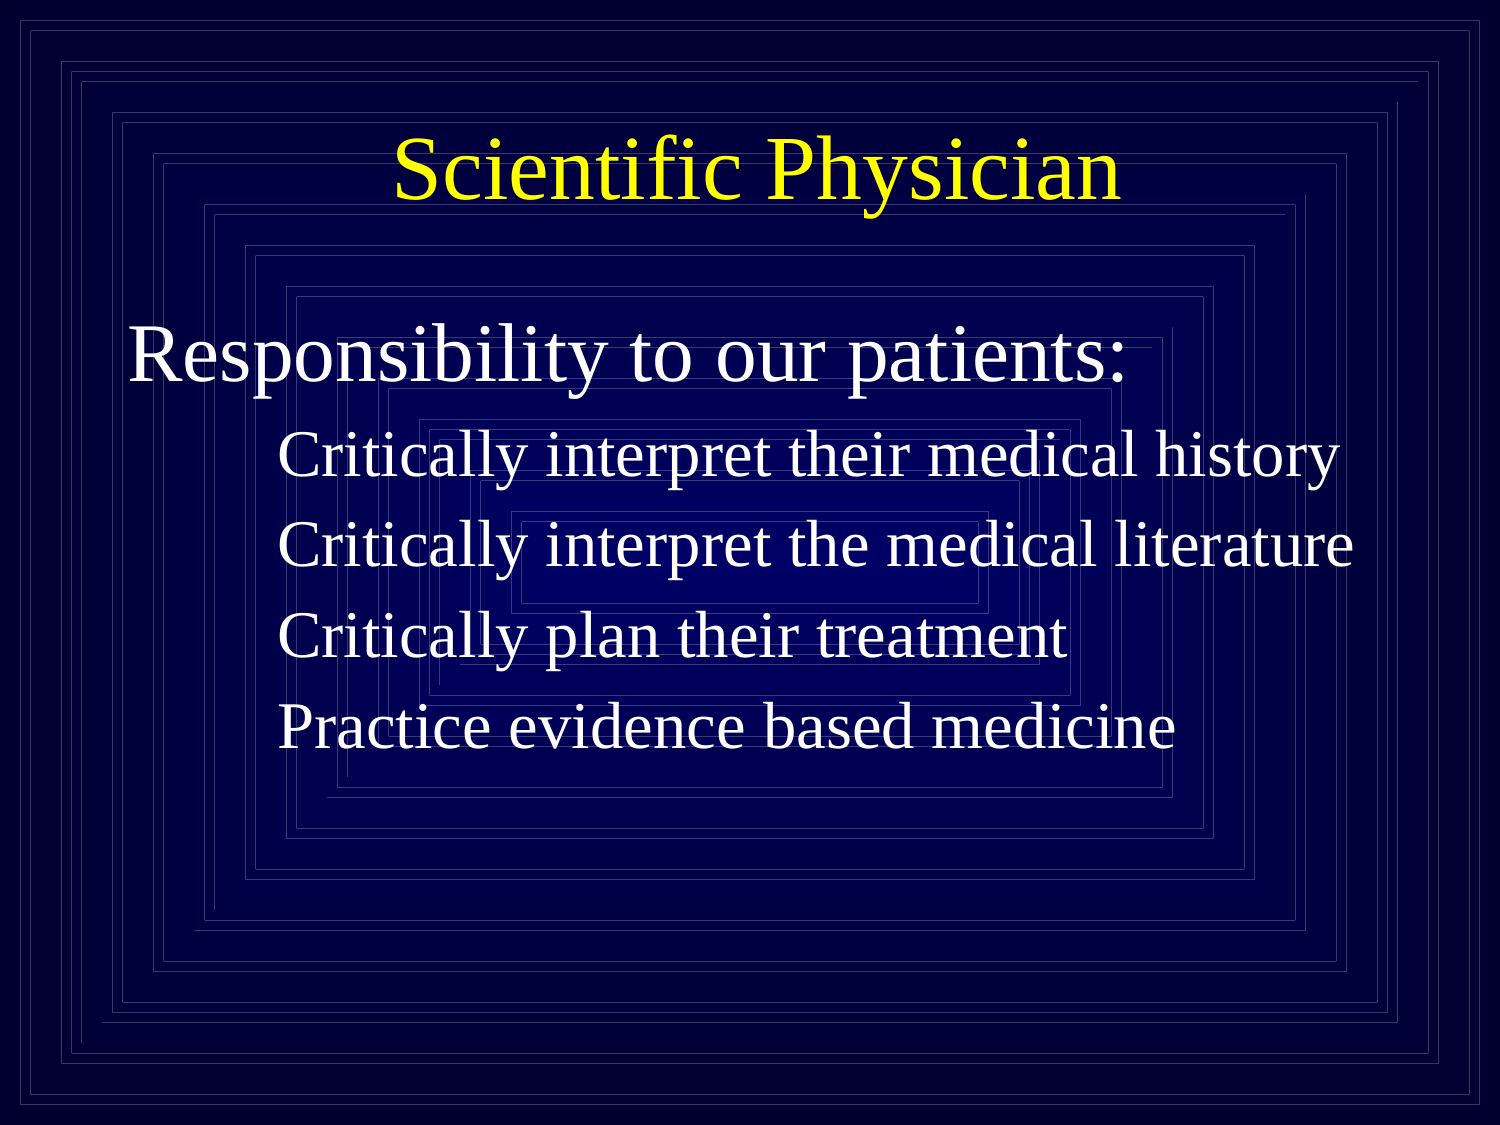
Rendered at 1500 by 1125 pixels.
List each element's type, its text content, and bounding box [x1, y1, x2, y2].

text_box Scientific Physician [40, 74, 1475, 263]
text_box Responsibility to our patients: Critically interpret their medical history Critically interpret the medical literature Critically plan their treatment Practice evidence based medicine [112, 299, 1476, 1025]
